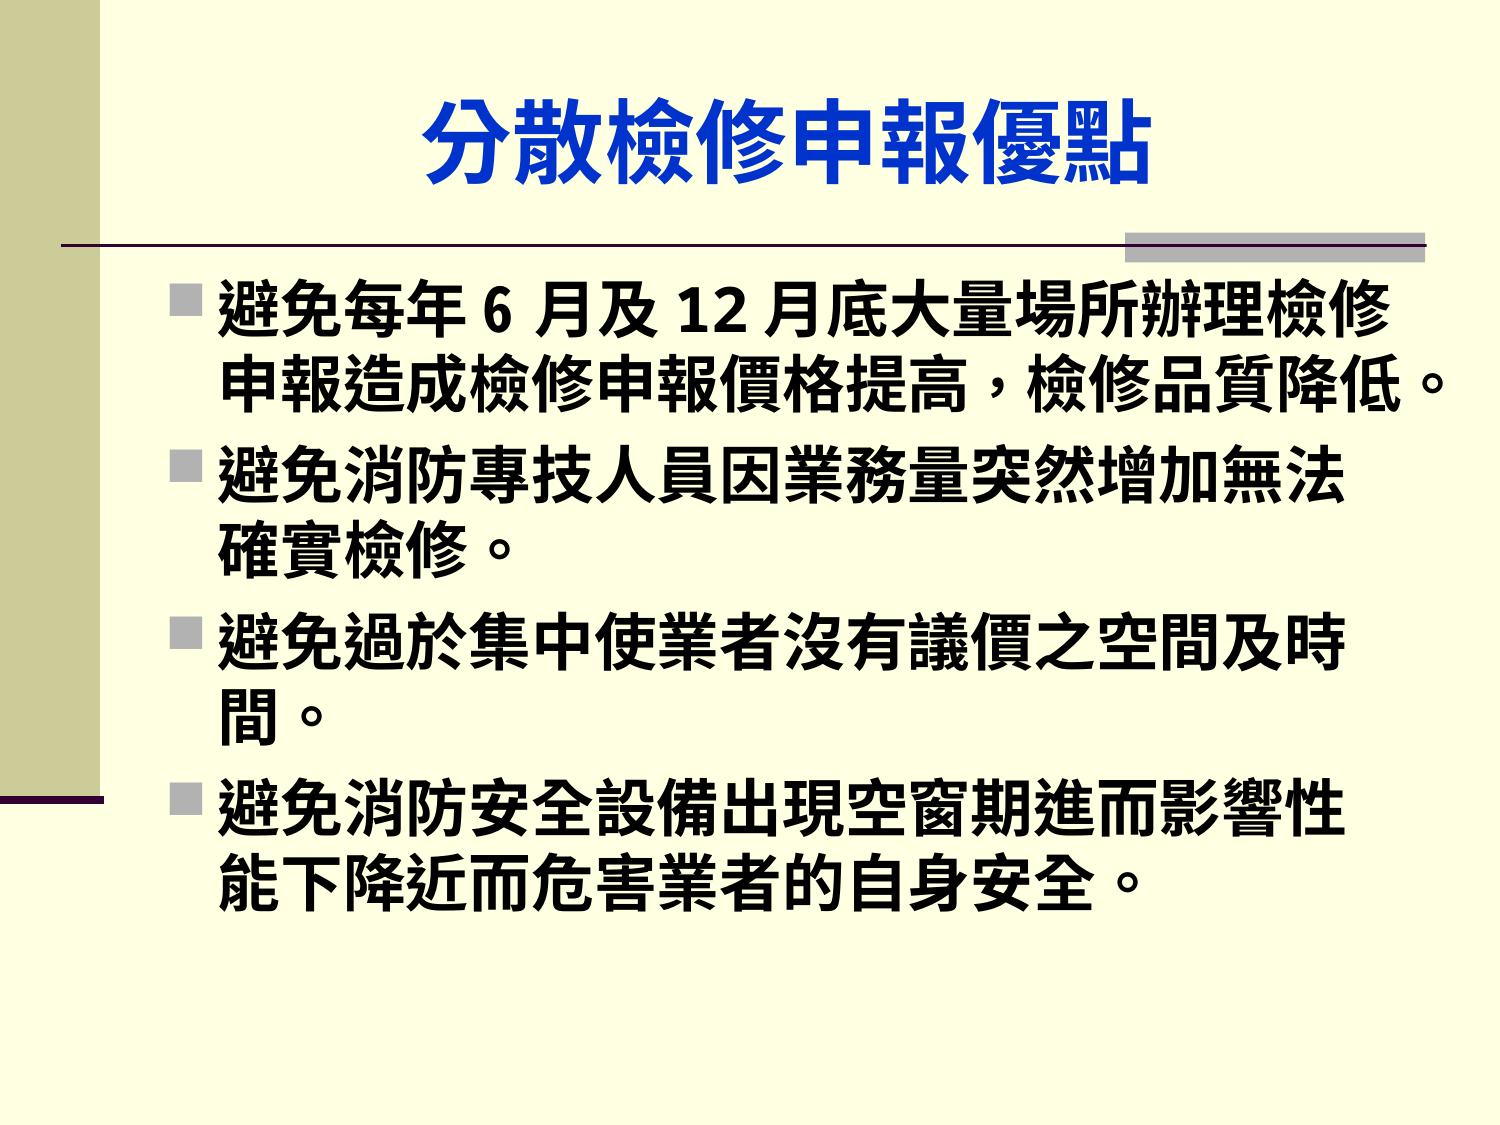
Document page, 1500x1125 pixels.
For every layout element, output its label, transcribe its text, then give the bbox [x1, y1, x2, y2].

list 避免每年6月及12月底大量場所辦理檢修申報造成檢修申報價格提高，檢修品質降低。 避免消防專技人員因業務量突然增加無法確實檢修。 避免過於集中使業者沒有議價之空間及時間。 避免消防安全設備出現空窗期進而影響性能下降近而危害業者的自身安全。 [150, 262, 1426, 1006]
title 分散檢修申報優點 [150, 45, 1426, 234]
